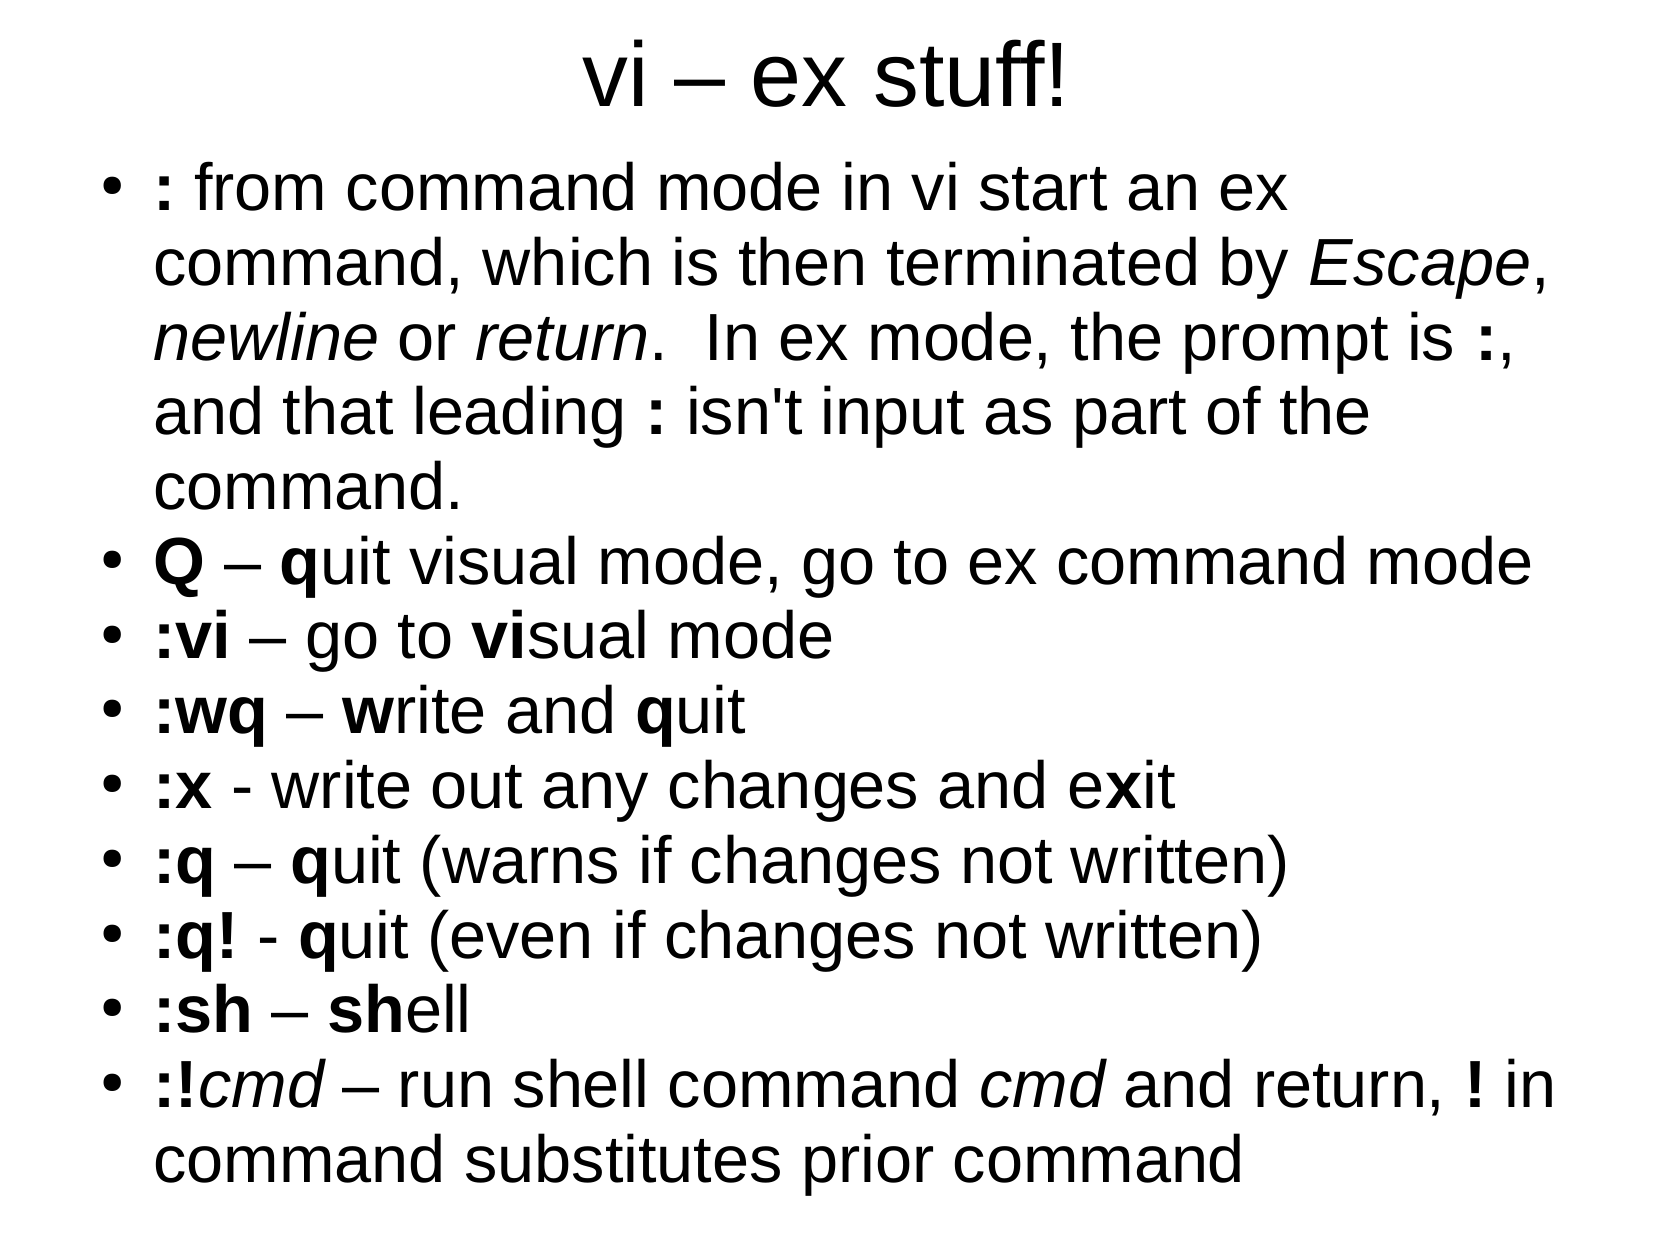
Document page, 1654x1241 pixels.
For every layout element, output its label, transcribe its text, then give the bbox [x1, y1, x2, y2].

list : from command mode in vi start an ex command, which is then terminated by Escape, newline or return. In ex mode, the prompt is :, and that leading : isn't input as part of the command. Q – quit visual mode, go to ex command mode :vi – go to visual mode :wq – write and quit :x - write out any changes and exit :q – quit (warns if changes not written) :q! - quit (even if changes not written) :sh – shell :!cmd – run shell command cmd and return, ! in command substitutes prior command [82, 150, 1571, 1235]
title vi – ex stuff! [82, 0, 1571, 150]
